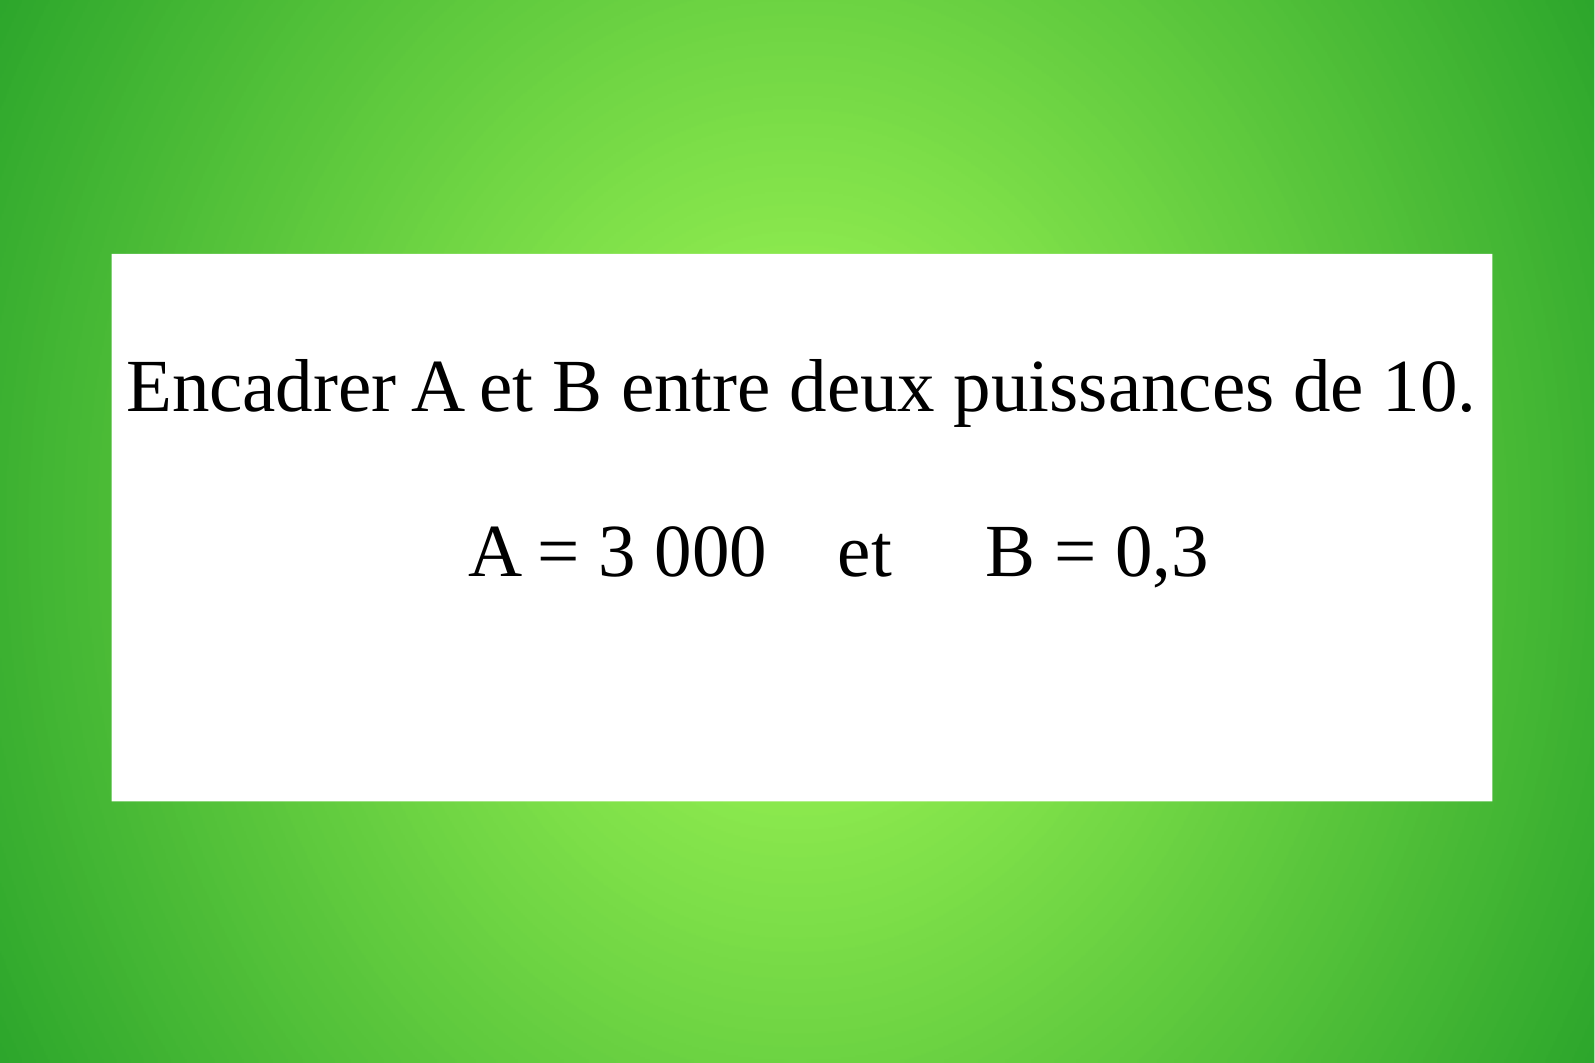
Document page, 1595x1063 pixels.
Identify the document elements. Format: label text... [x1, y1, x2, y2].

text_box Encadrer A et B entre deux puissances de 10. A = 3 000 et B = 0,3 [111, 253, 1493, 802]
picture [0, 0, 1595, 1063]
